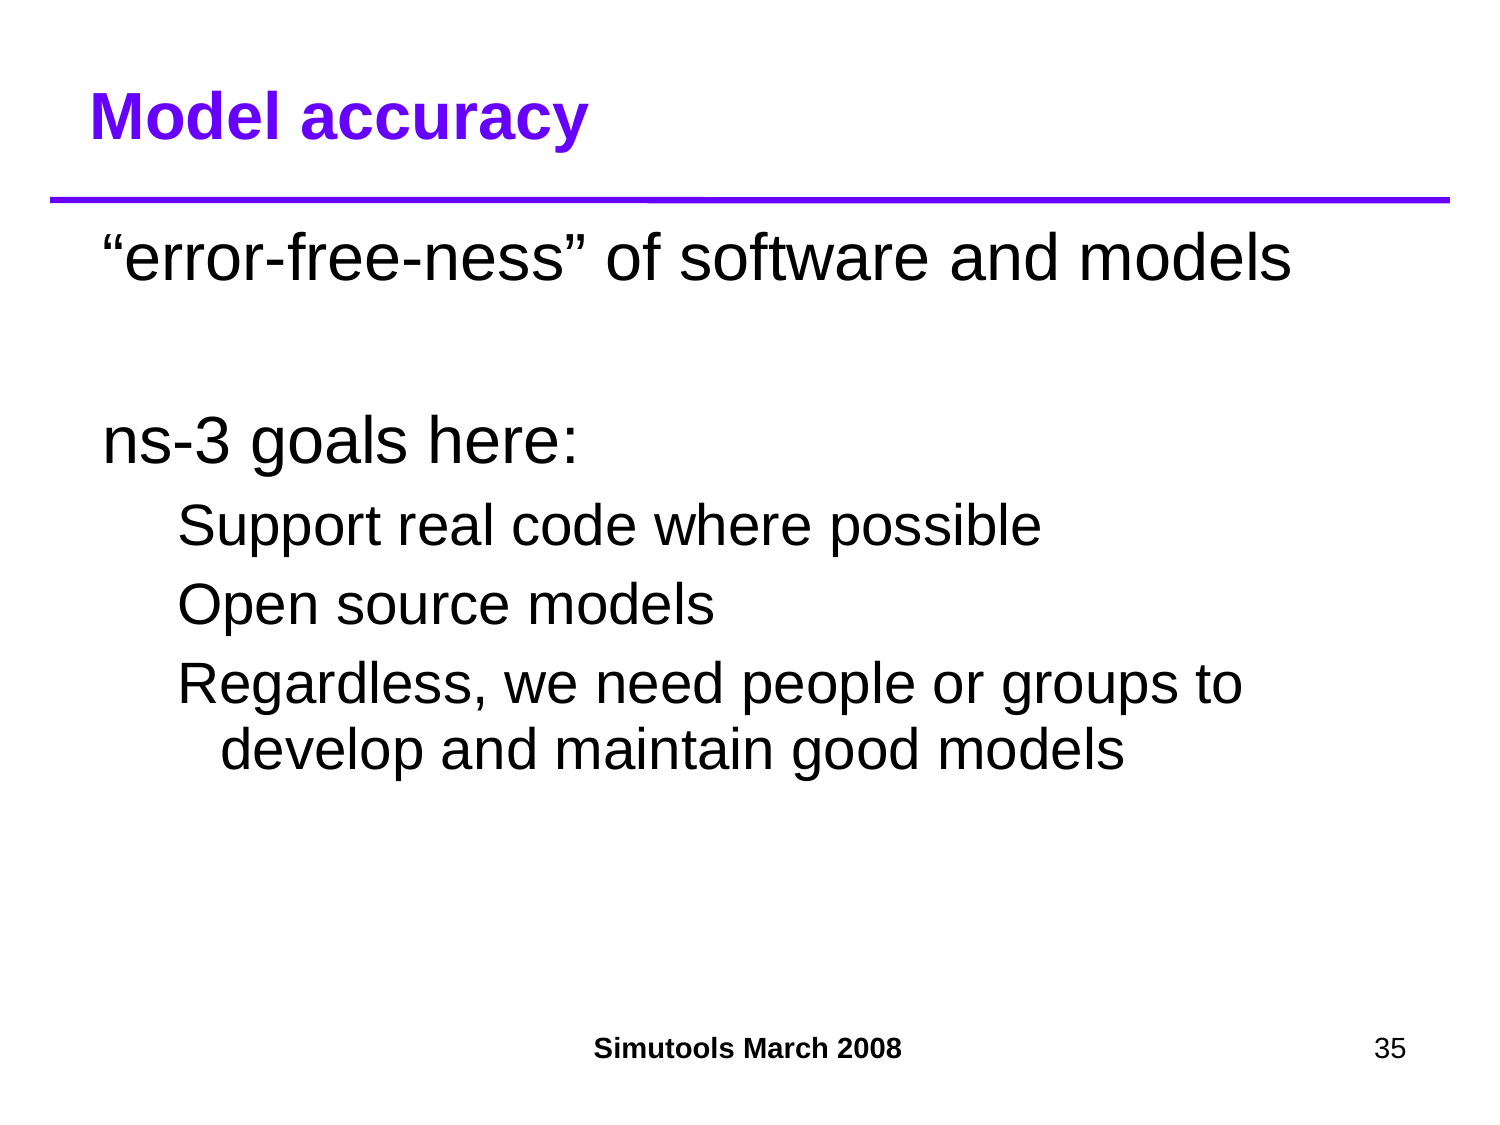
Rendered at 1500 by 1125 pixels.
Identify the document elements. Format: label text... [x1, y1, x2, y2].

list “error-free-ness” of software and models ns-3 goals here: Support real code where possible Open source models Regardless, we need people or groups to develop and maintain good models [87, 212, 1438, 1111]
title Model accuracy [75, 68, 1426, 165]
